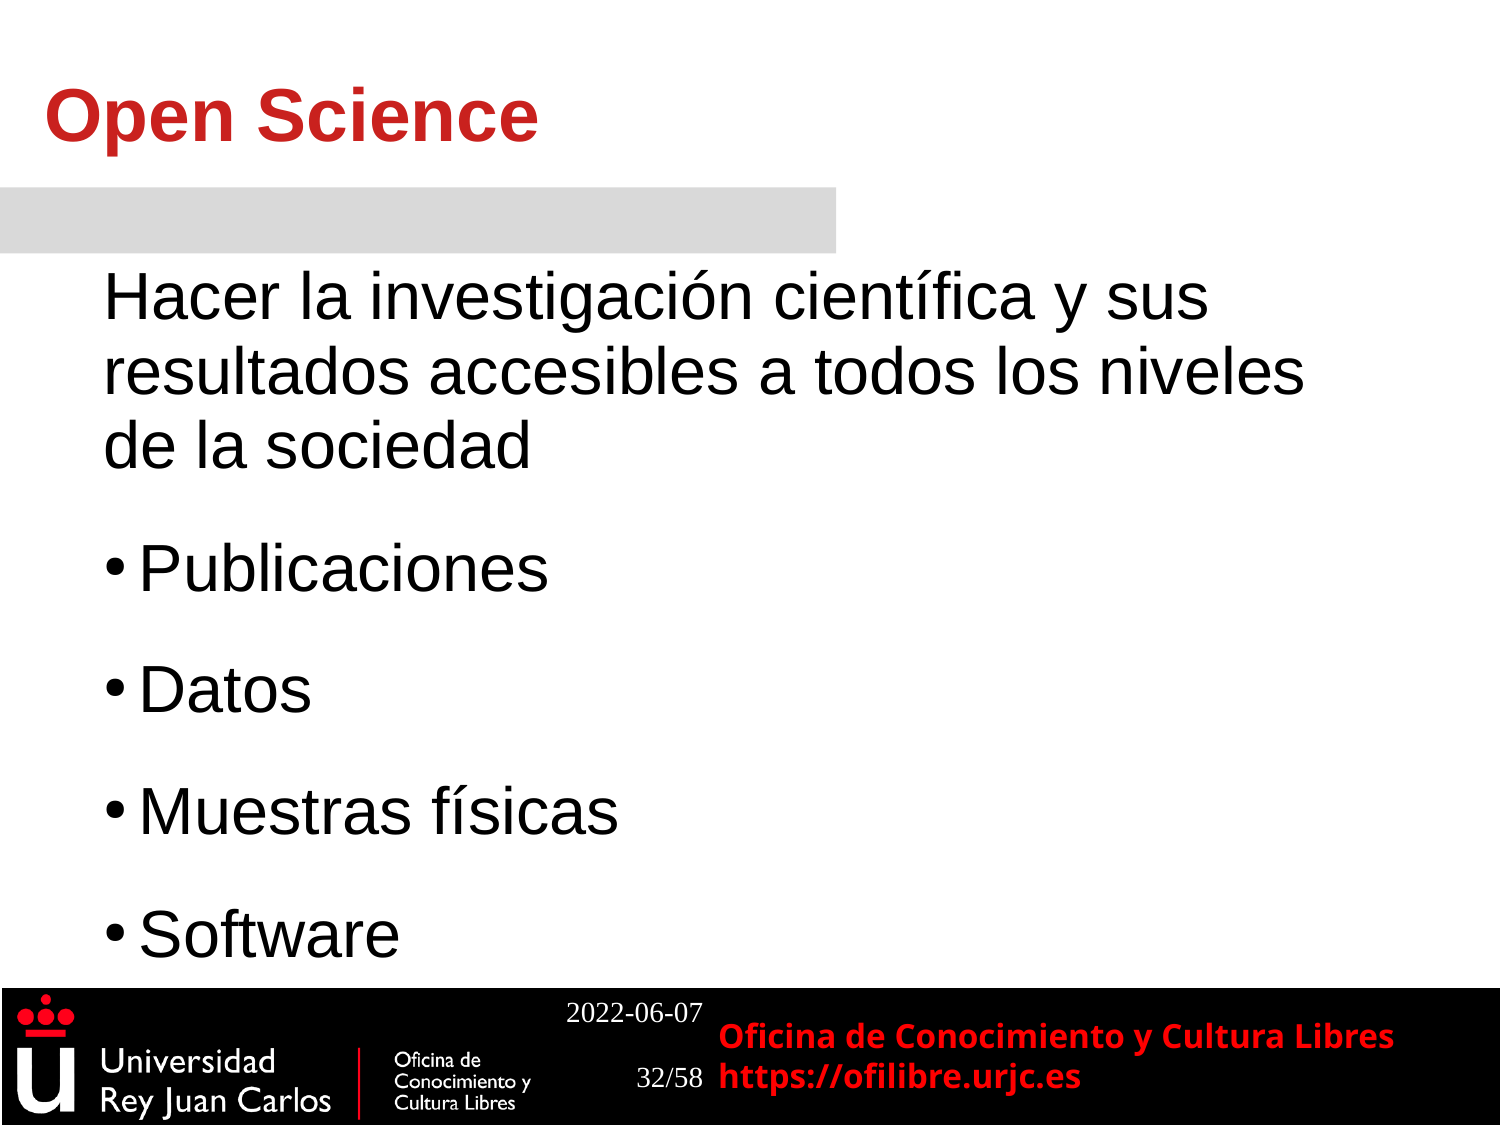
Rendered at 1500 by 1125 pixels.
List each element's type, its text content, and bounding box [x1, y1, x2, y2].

text_box Hacer la investigación científica y sus resultados accesibles a todos los niveles de la sociedad Publicaciones Datos Muestras físicas Software [88, 251, 1396, 979]
title [75, 7, 1425, 196]
text_box Open Science [30, 66, 1036, 249]
picture [17, 994, 531, 1120]
